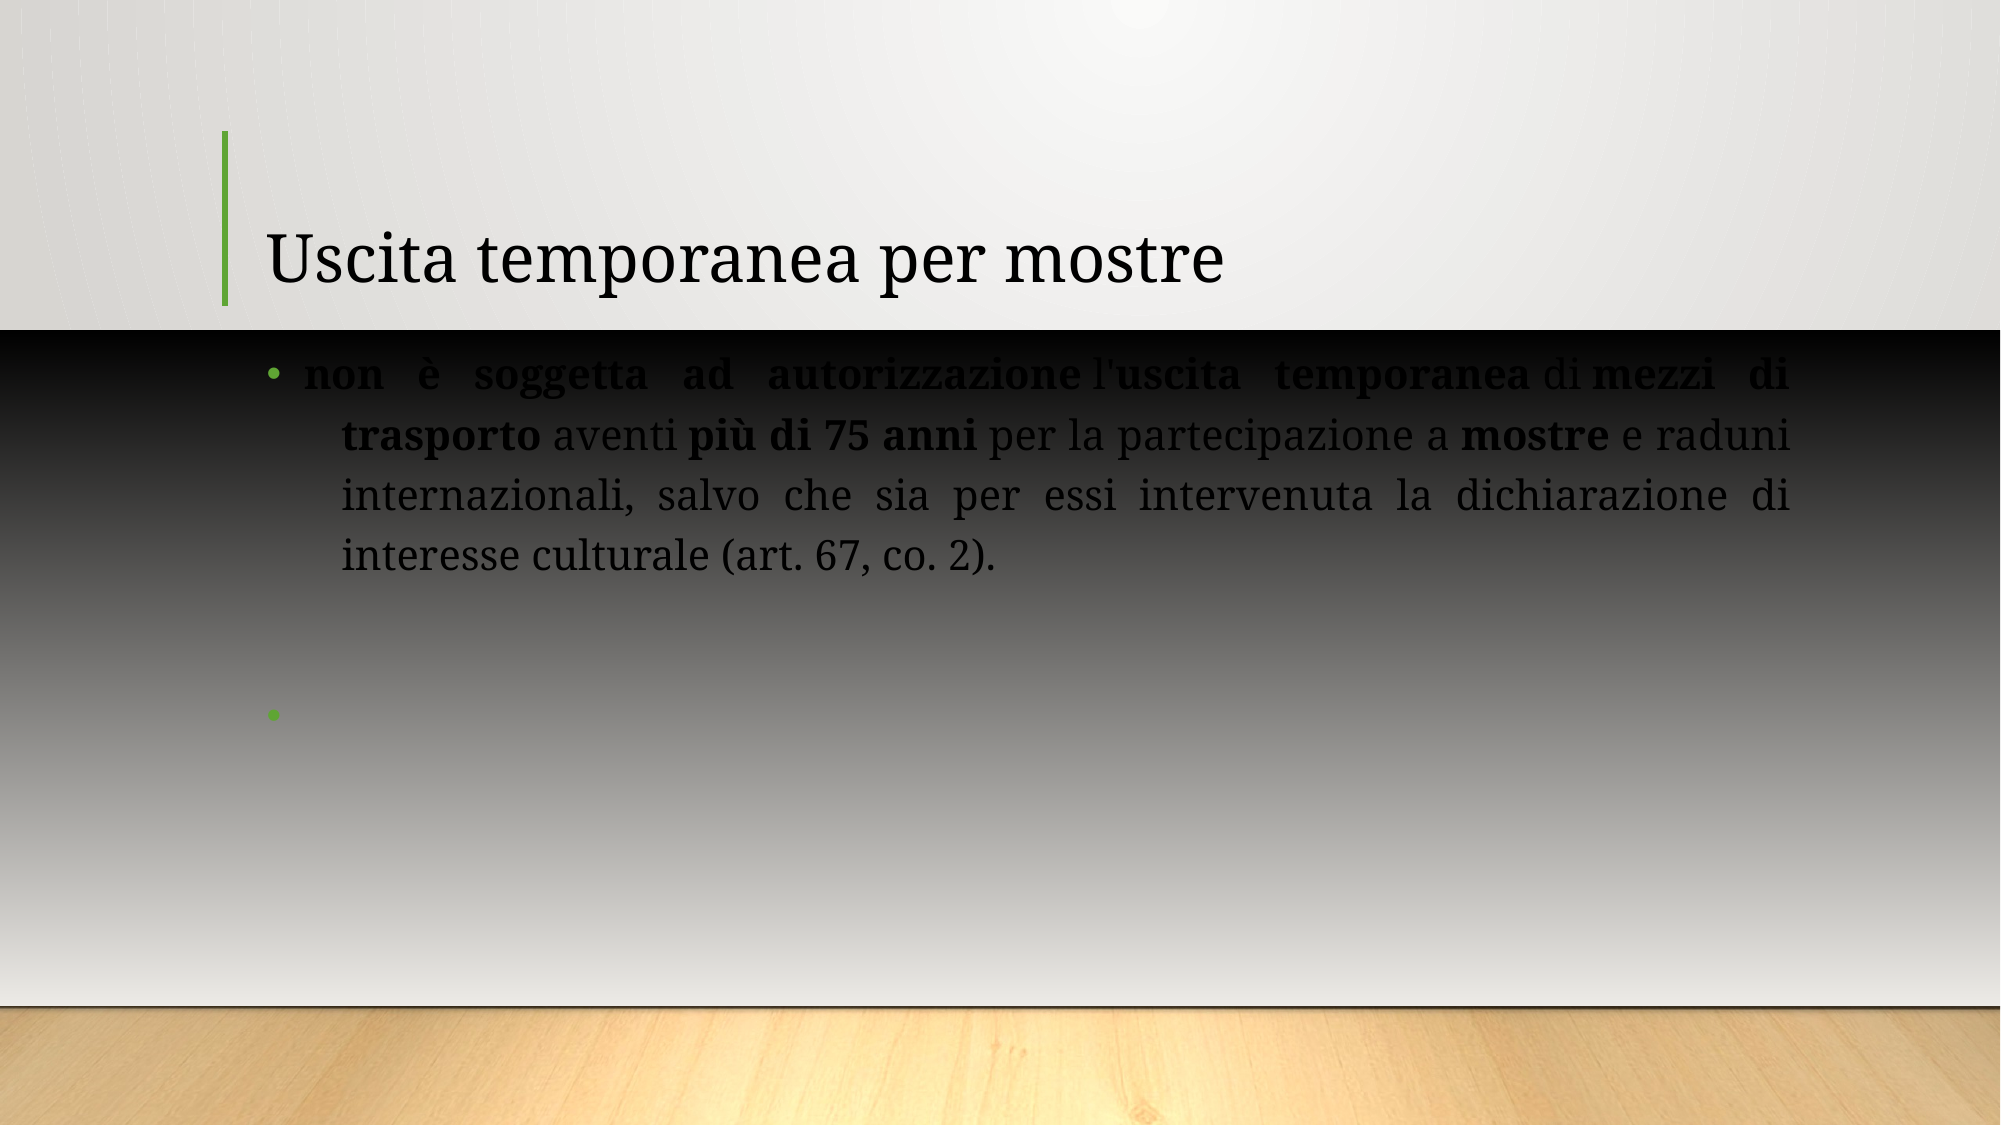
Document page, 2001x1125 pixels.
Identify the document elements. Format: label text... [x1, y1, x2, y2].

list non è soggetta ad autorizzazione l'uscita temporanea di mezzi di trasporto aventi più di 75 anni per la partecipazione a mostre e raduni internazionali, salvo che sia per essi intervenuta la dichiarazione di interesse culturale (art. 67, co. 2). [251, 330, 1814, 897]
title Uscita temporanea per mostre [251, 131, 1814, 305]
